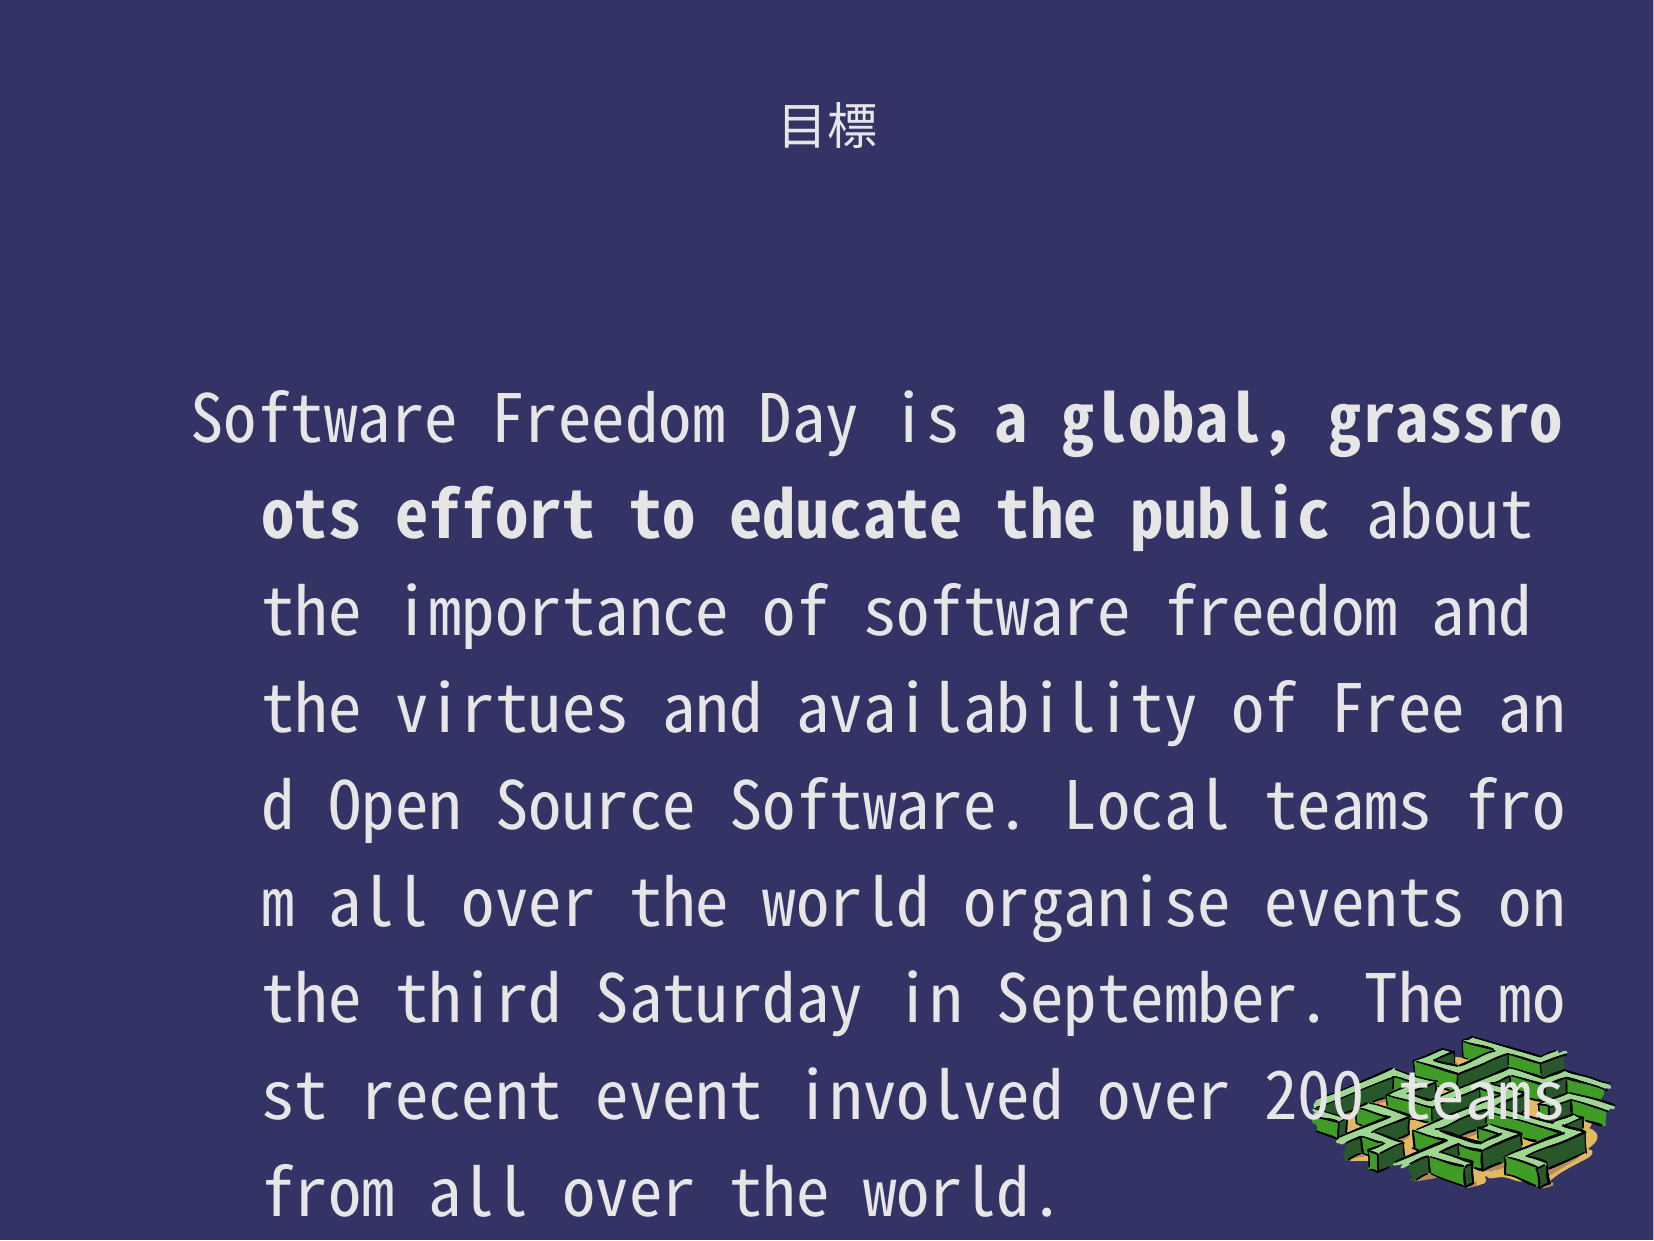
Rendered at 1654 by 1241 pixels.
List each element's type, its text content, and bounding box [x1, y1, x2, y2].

title 目標 [121, 19, 1534, 227]
list Software Freedom Day is a global, grassroots effort to educate the public about the importance of software freedom and the virtues and availability of Free and Open Source Software. Local teams from all over the world organise events on the third Saturday in September. The most recent event involved over 200 teams from all over the world. [178, 364, 1570, 1147]
